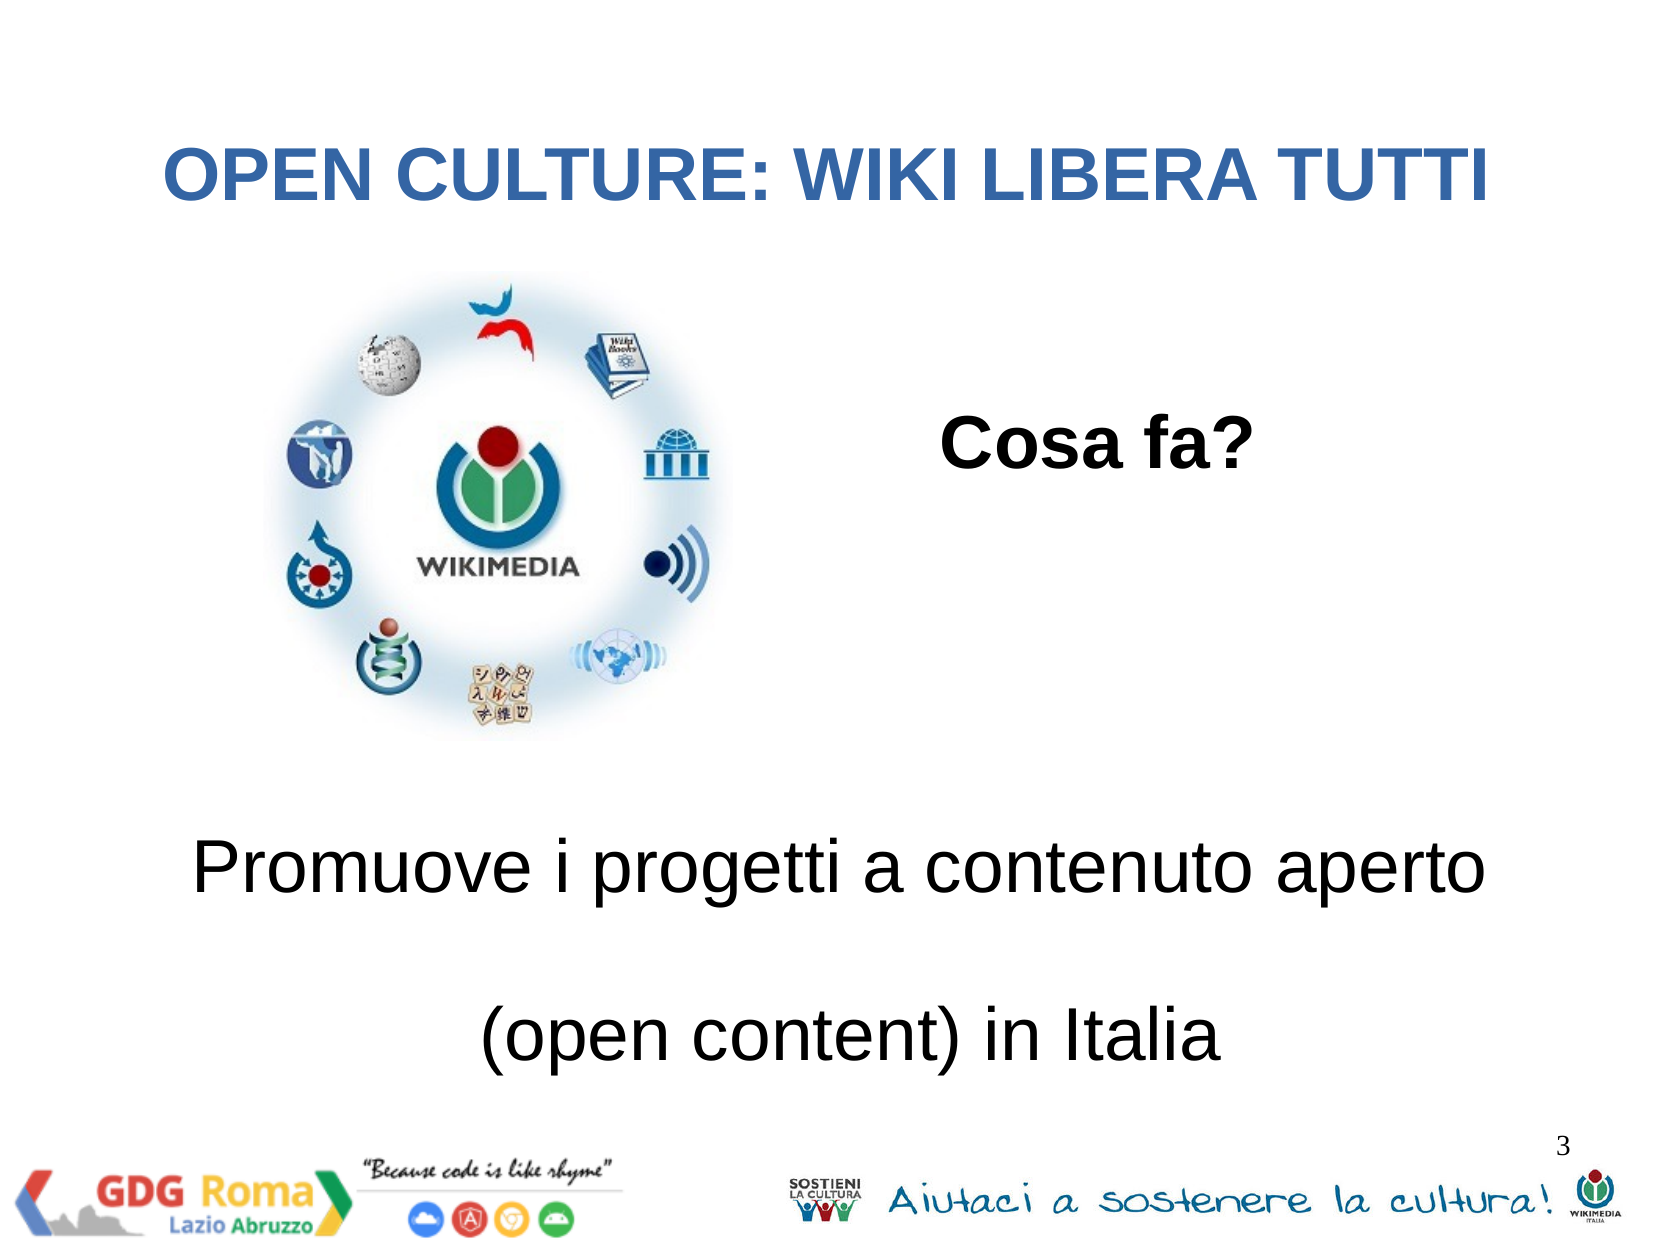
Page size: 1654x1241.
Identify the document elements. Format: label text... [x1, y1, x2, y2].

subtitle Promuove i progetti a contenuto aperto (open content) in Italia [94, 779, 1607, 1123]
picture [11, 1155, 626, 1241]
picture [263, 271, 733, 741]
picture [772, 1163, 1648, 1233]
text_box Cosa fa? [785, 342, 1412, 544]
title OPEN CULTURE: WIKI LIBERA TUTTI [11, 17, 1642, 249]
